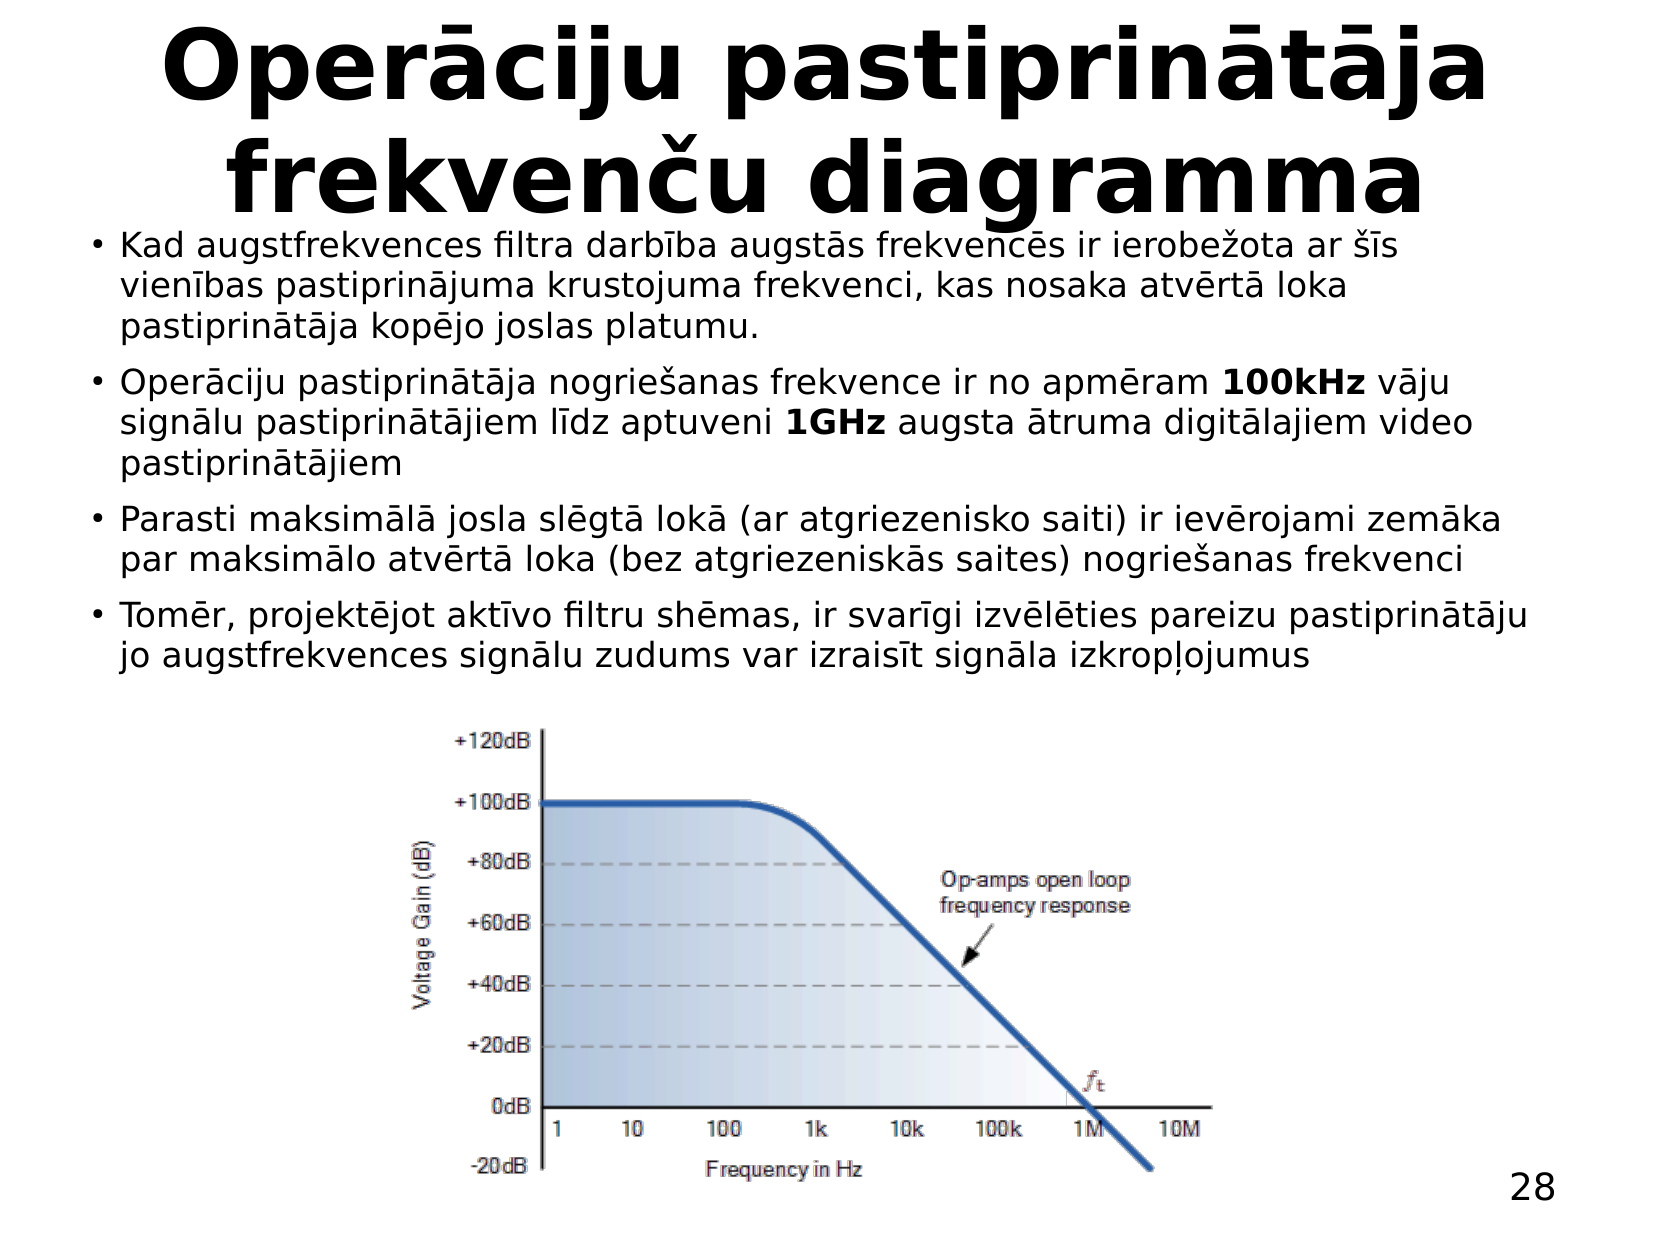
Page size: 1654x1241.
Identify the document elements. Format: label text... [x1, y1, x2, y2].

title Operāciju pastiprinātāja frekvenču diagramma [82, 8, 1571, 236]
list Kad augstfrekvences filtra darbība augstās frekvencēs ir ierobežota ar šīs vienības pastiprinājuma krustojuma frekvenci, kas nosaka atvērtā loka pastiprinātāja kopējo joslas platumu. Operāciju pastiprinātāja nogriešanas frekvence ir no apmēram 100kHz vāju signālu pastiprinātājiem līdz aptuveni 1GHz augsta ātruma digitālajiem video pastiprinātājiem Parasti maksimālā josla slēgtā lokā (ar atgriezenisko saiti) ir ievērojami zemāka par maksimālo atvērtā loka (bez atgriezeniskās saites) nogriešanas frekvenci Tomēr, projektējot aktīvo filtru shēmas, ir svarīgi izvēlēties pareizu pastiprinātāju jo augstfrekvences signālu zudums var izraisīt signāla izkropļojumus [82, 225, 1538, 683]
picture [407, 726, 1213, 1185]
